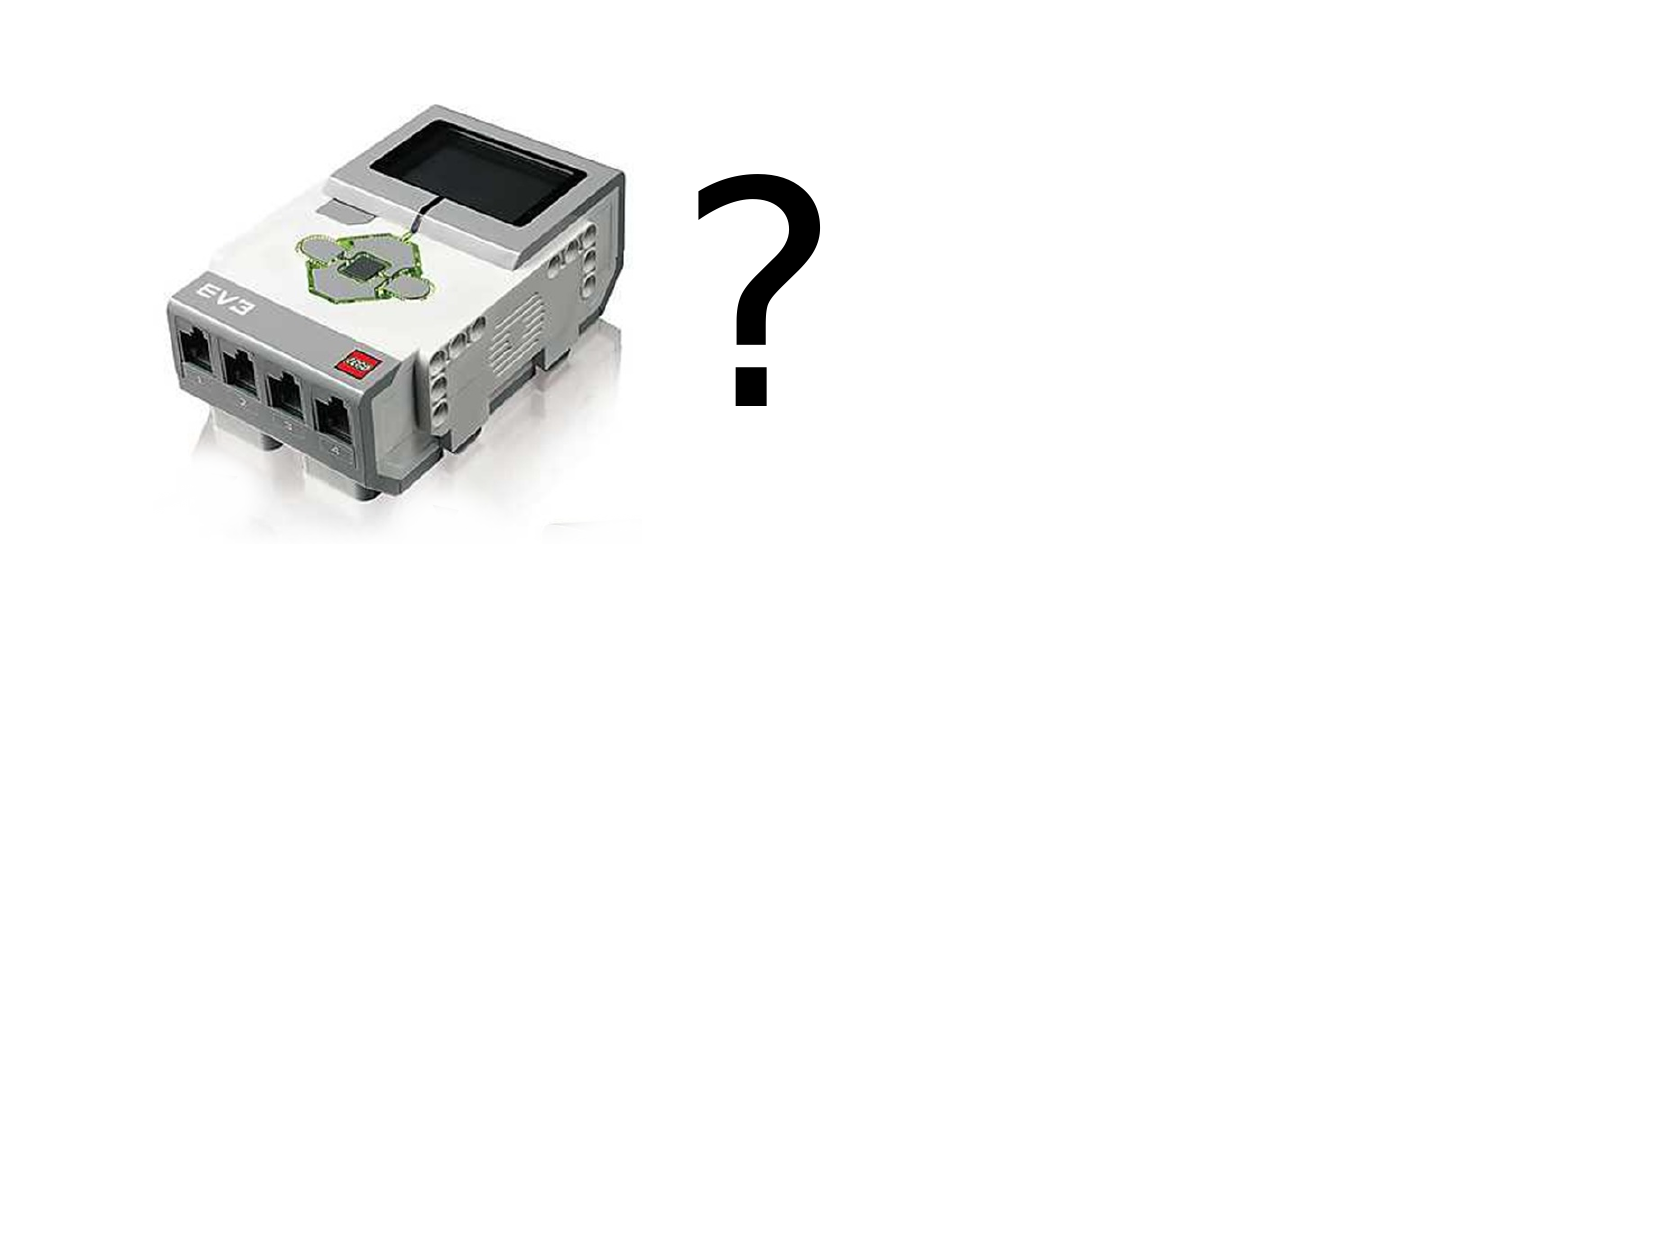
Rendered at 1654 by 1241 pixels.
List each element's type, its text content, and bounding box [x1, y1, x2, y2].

picture [153, 77, 642, 544]
text_box ? [661, 109, 884, 603]
